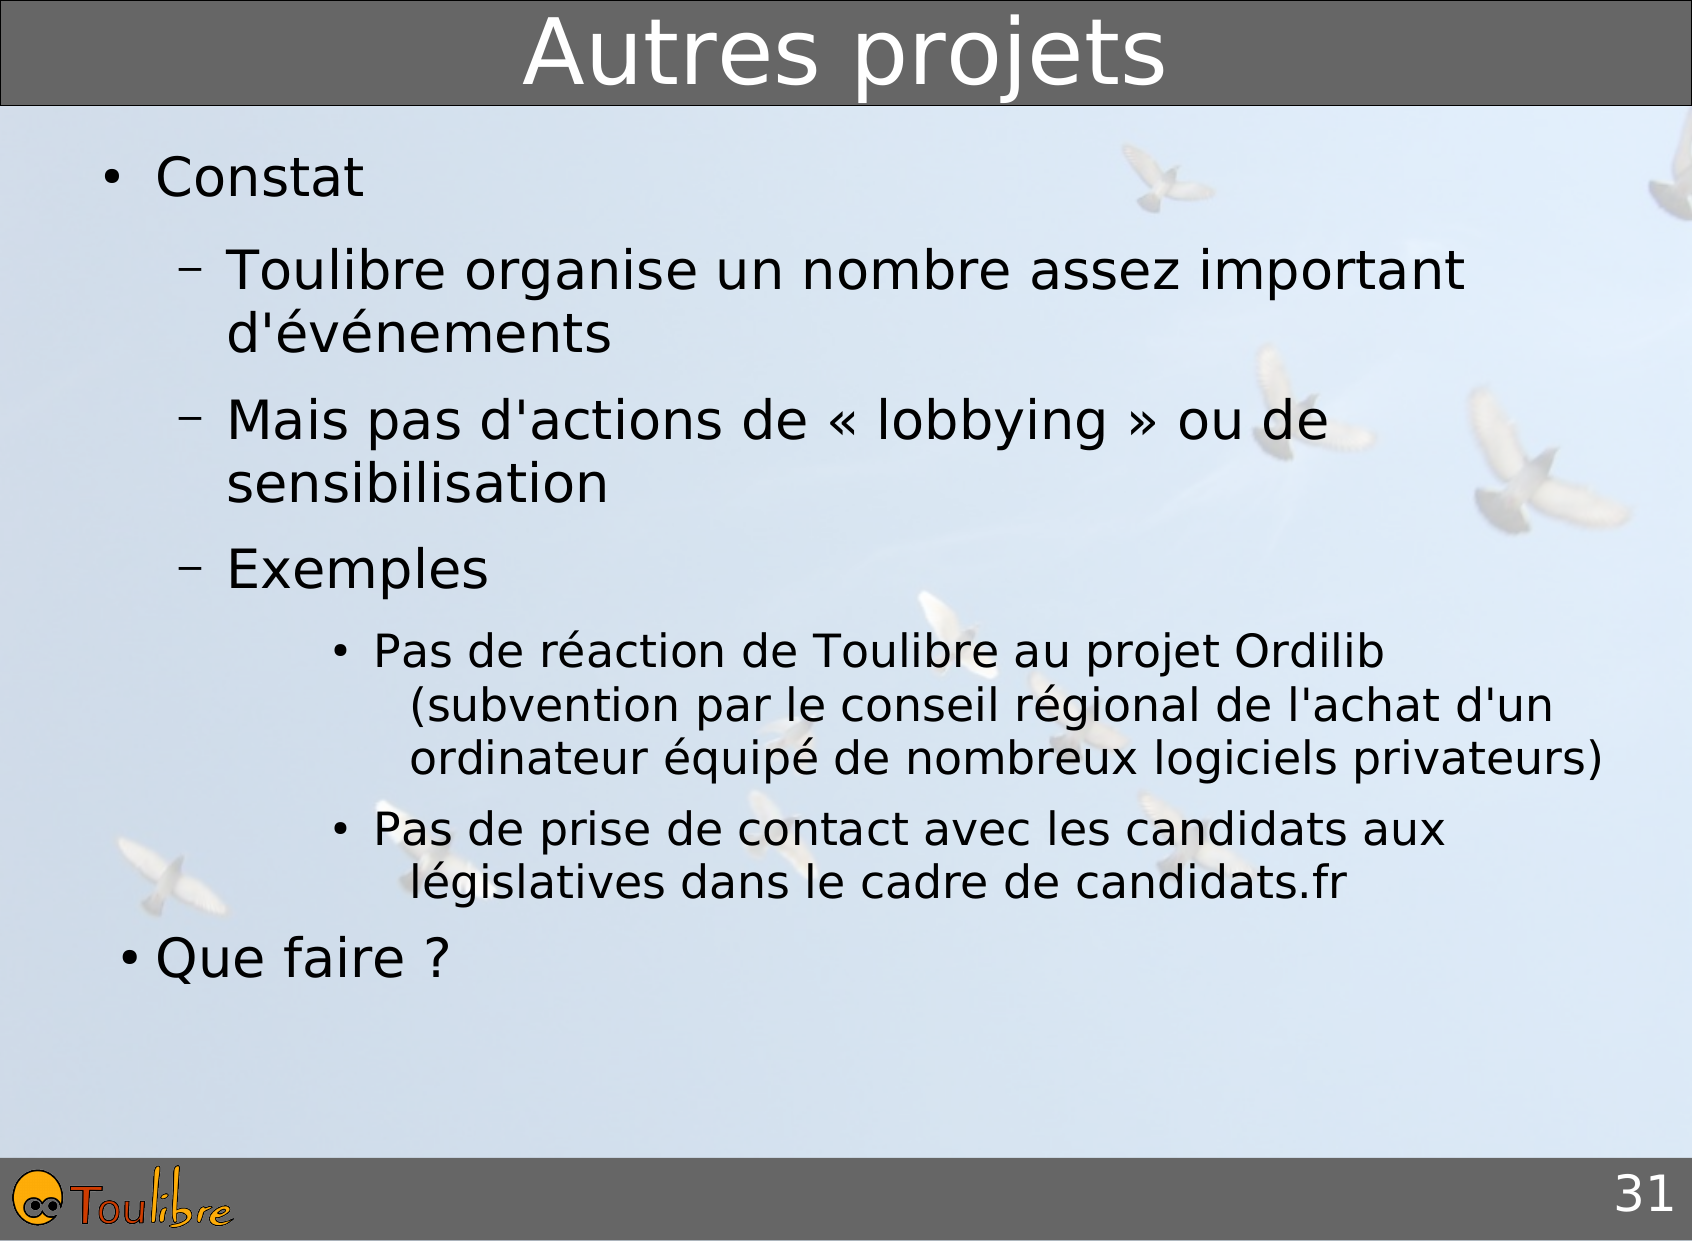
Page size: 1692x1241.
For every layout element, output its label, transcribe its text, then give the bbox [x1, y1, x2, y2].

picture [12, 1165, 234, 1228]
title Autres projets [0, 0, 1692, 107]
list Constat Toulibre organise un nombre assez important d'événements Mais pas d'actions de « lobbying » ou de sensibilisation Exemples Pas de réaction de Toulibre au projet Ordilib (subvention par le conseil régional de l'achat d'un ordinateur équipé de nombreux logiciels privateurs) Pas de prise de contact avec les candidats aux législatives dans le cadre de candidats.fr Que faire ? [84, 146, 1608, 1109]
